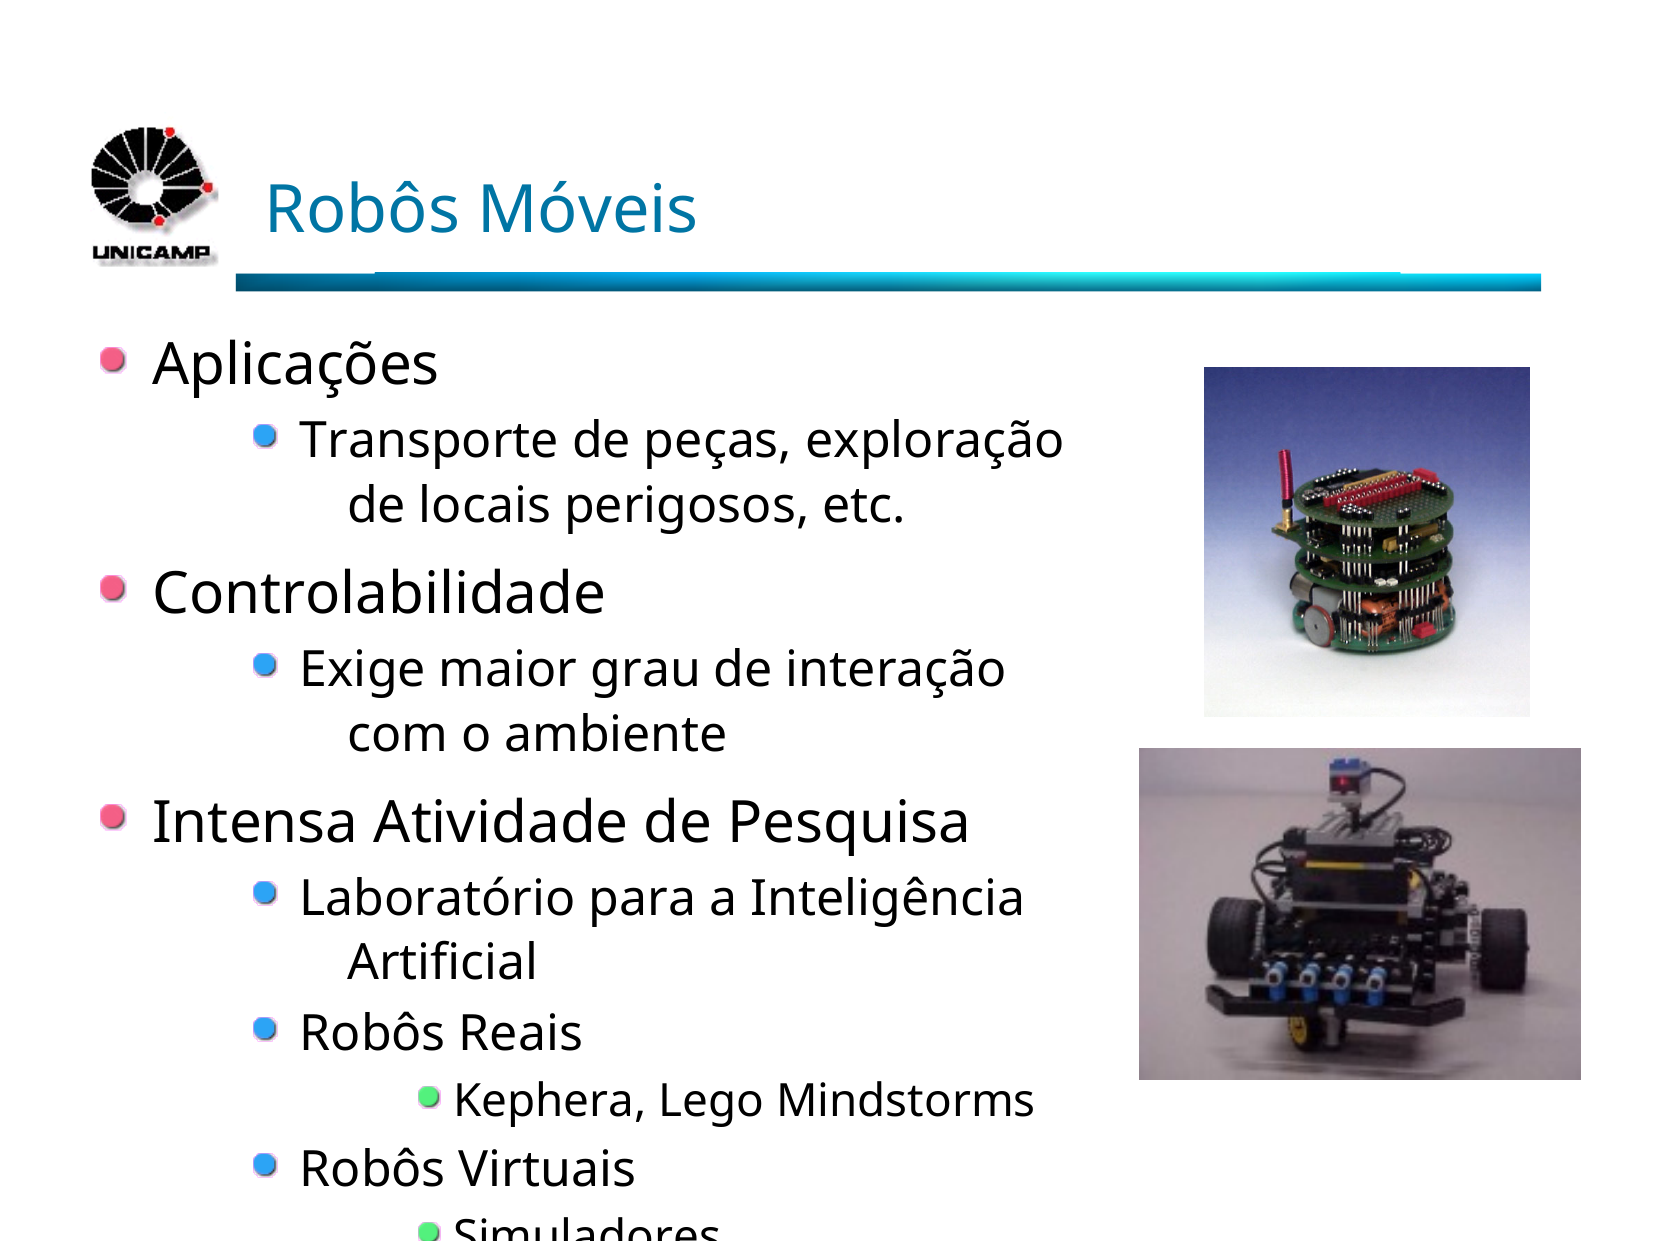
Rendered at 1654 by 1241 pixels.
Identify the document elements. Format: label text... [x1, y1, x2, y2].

title Robôs Móveis [264, 42, 1534, 250]
list Aplicações Transporte de peças, exploração de locais perigosos, etc. Controlabilidade Exige maior grau de interação com o ambiente Intensa Atividade de Pesquisa Laboratório para a Inteligência Artificial Robôs Reais Kephera, Lego Mindstorms Robôs Virtuais Simuladores Oponentes em Jogos de Computador [63, 324, 1093, 1211]
picture [1139, 748, 1581, 1080]
picture [1204, 367, 1530, 717]
picture [417, 1221, 442, 1241]
picture [125, 272, 1654, 295]
